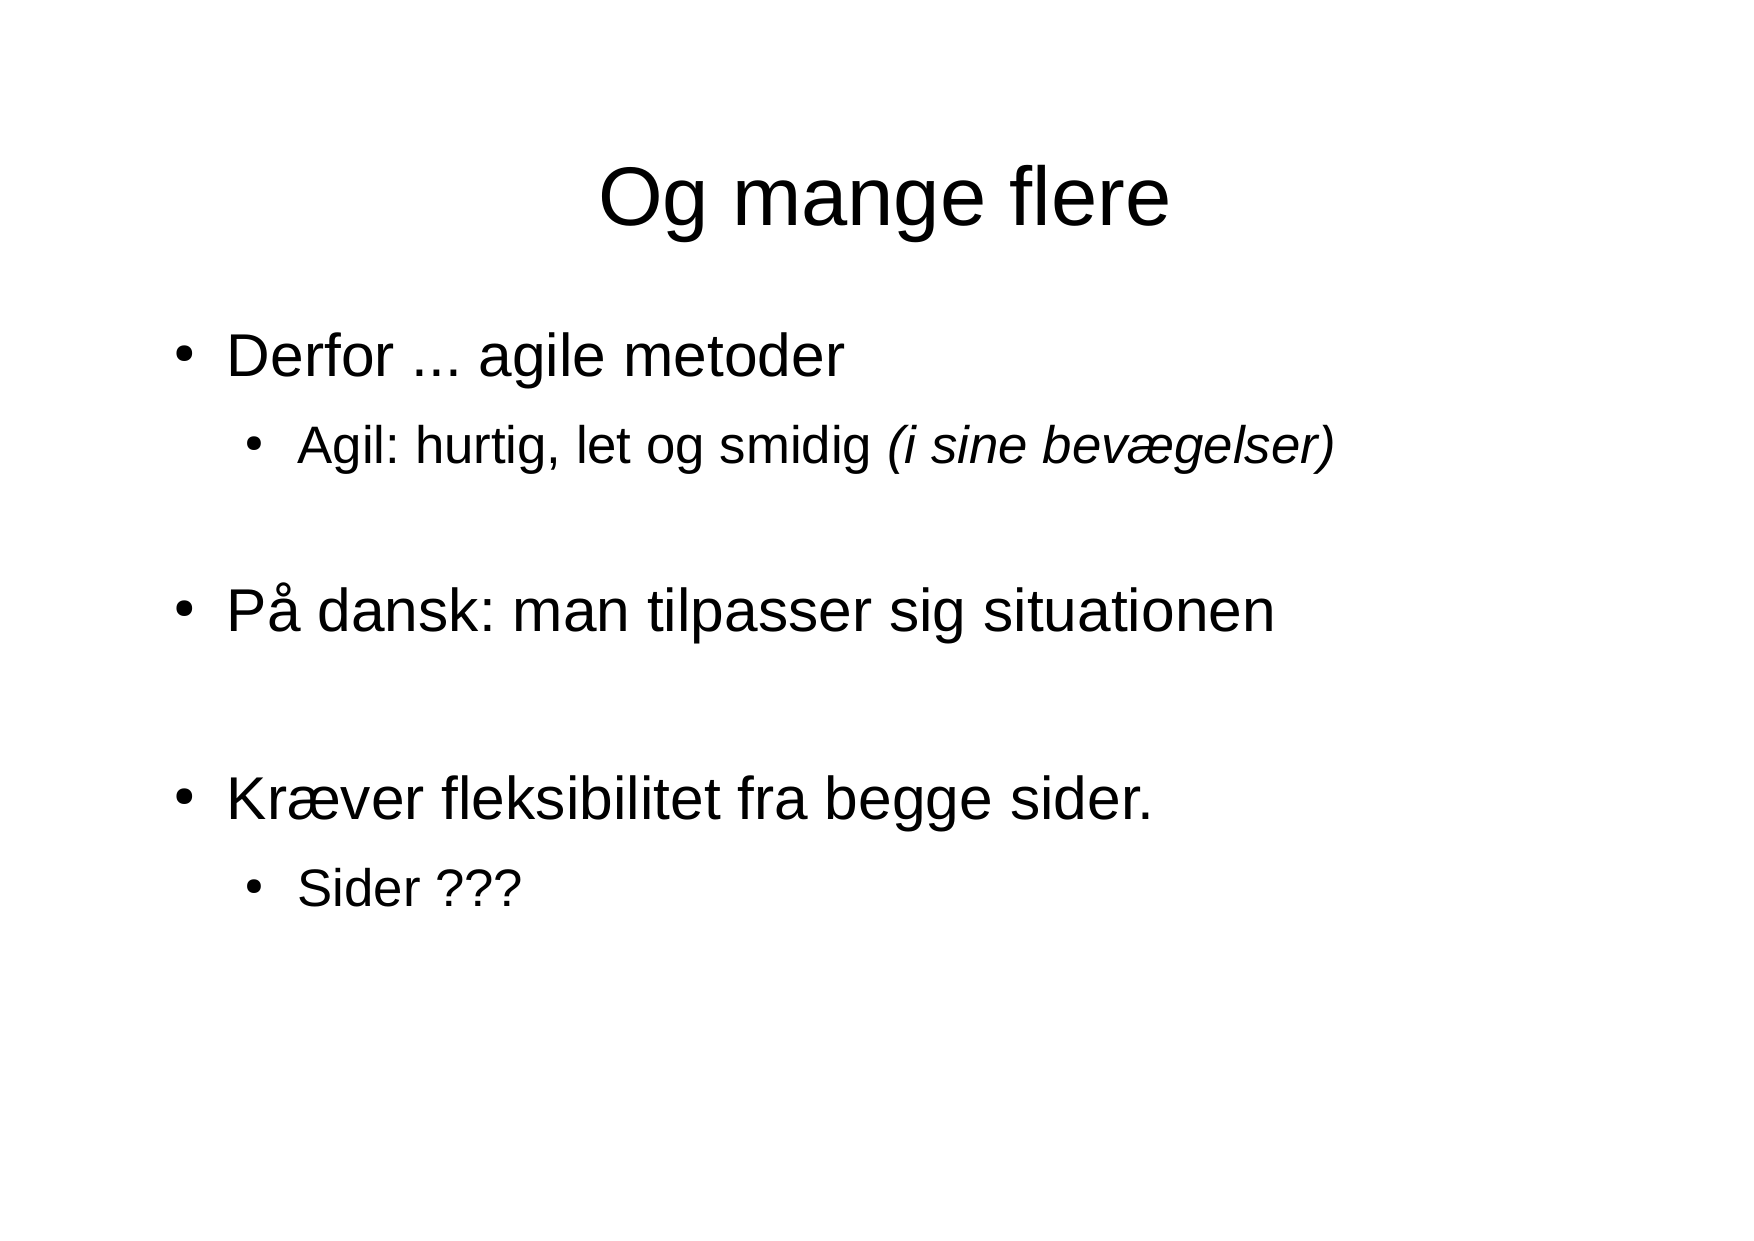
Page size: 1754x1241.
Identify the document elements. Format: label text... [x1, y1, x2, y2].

list Derfor ... agile metoder Agil: hurtig, let og smidig (i sine bevægelser) På dansk: man tilpasser sig situationen Kræver fleksibilitet fra begge sider. Sider ??? [155, 321, 1615, 1063]
title Og mange flere [155, 103, 1615, 291]
